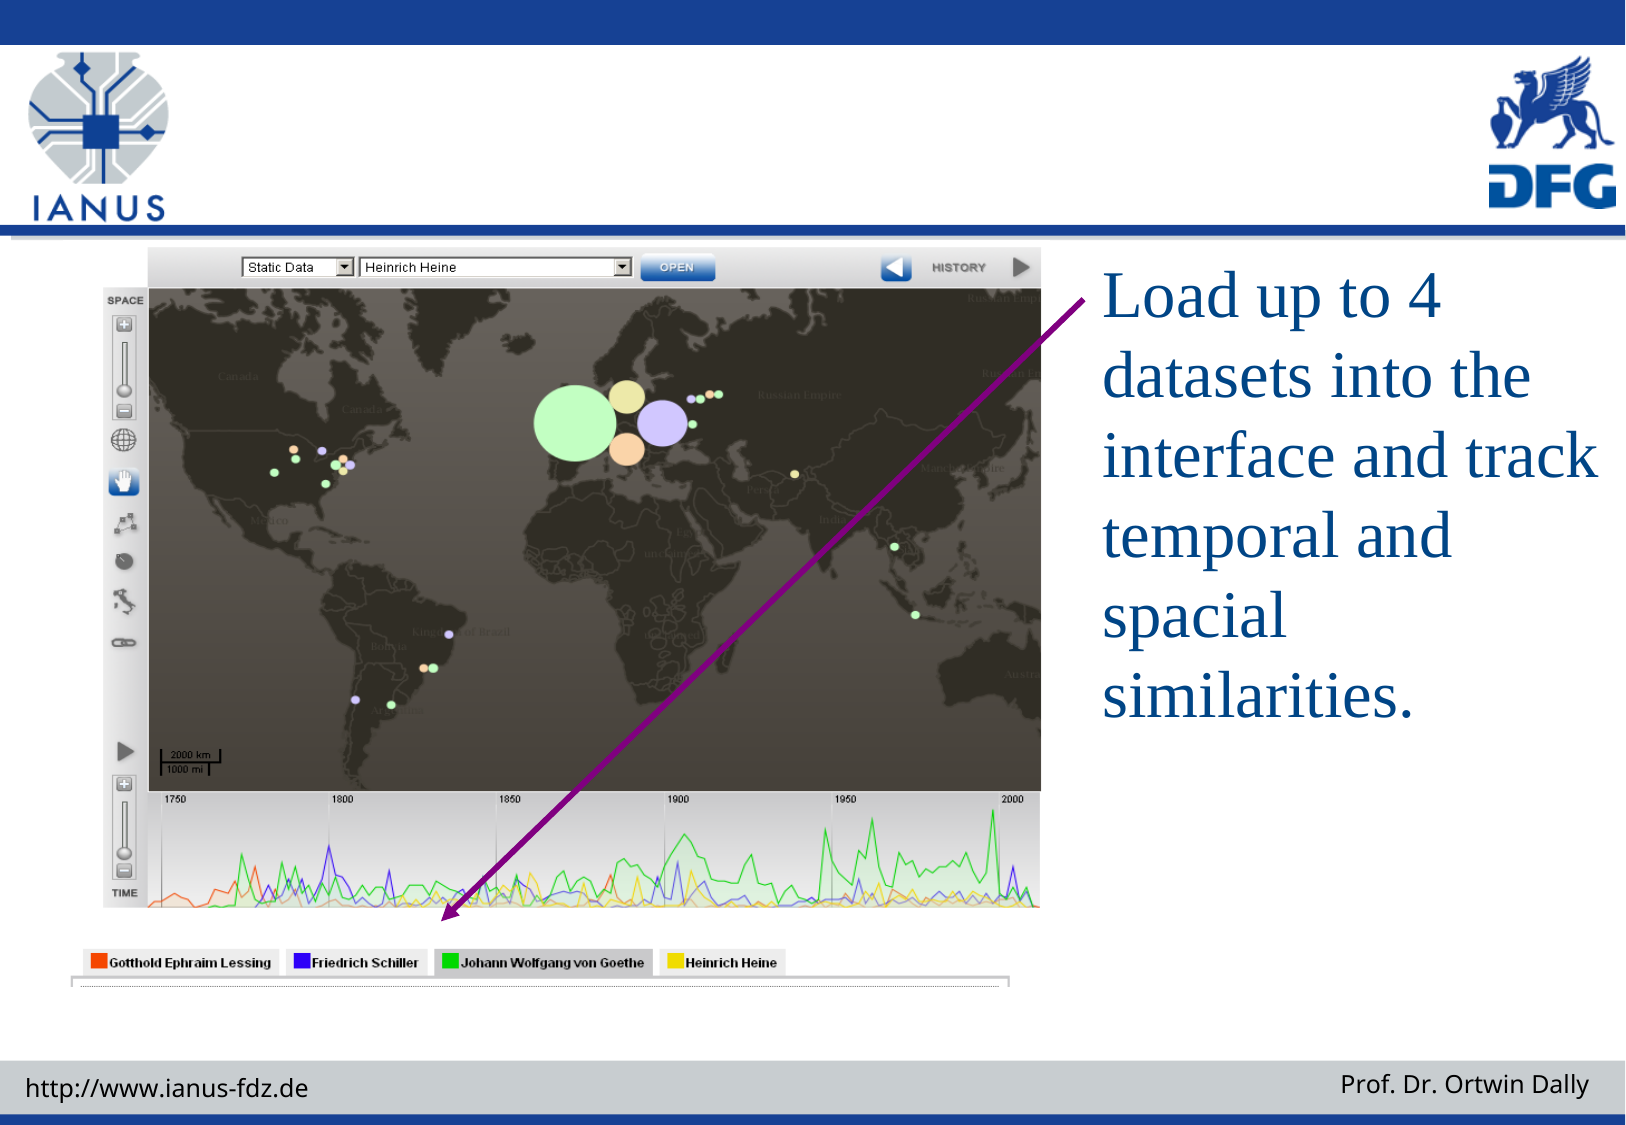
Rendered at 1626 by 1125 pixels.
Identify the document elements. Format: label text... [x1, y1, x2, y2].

picture [17, 45, 180, 224]
picture [1489, 54, 1616, 209]
picture [63, 240, 1050, 987]
text_box Load up to 4 datasets into the interface and track temporal and spacial similarities. [1087, 243, 1626, 977]
